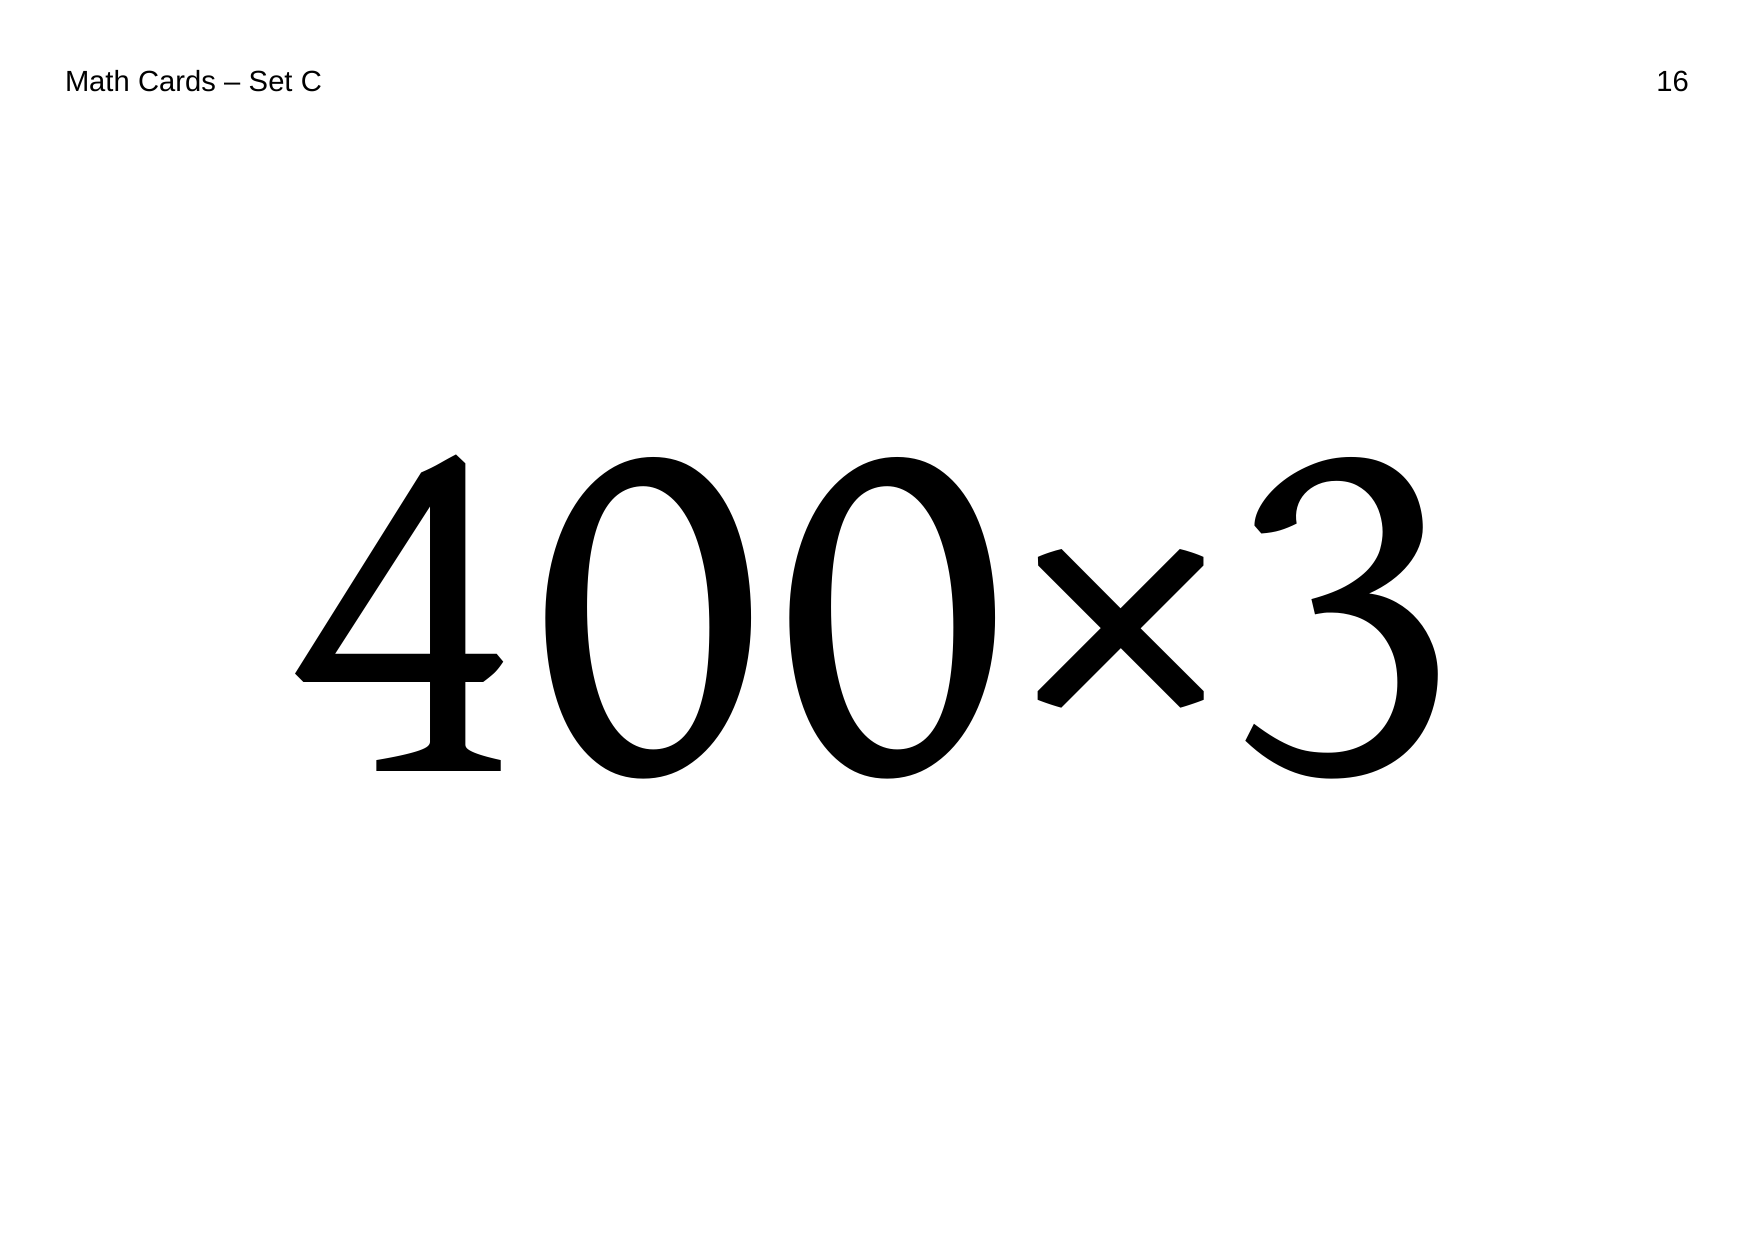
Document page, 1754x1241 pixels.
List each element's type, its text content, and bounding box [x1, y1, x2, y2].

text_box 16 [1650, 59, 1695, 104]
text_box Math Cards – Set C [59, 59, 329, 104]
text_box 400×3 [275, 318, 1479, 922]
